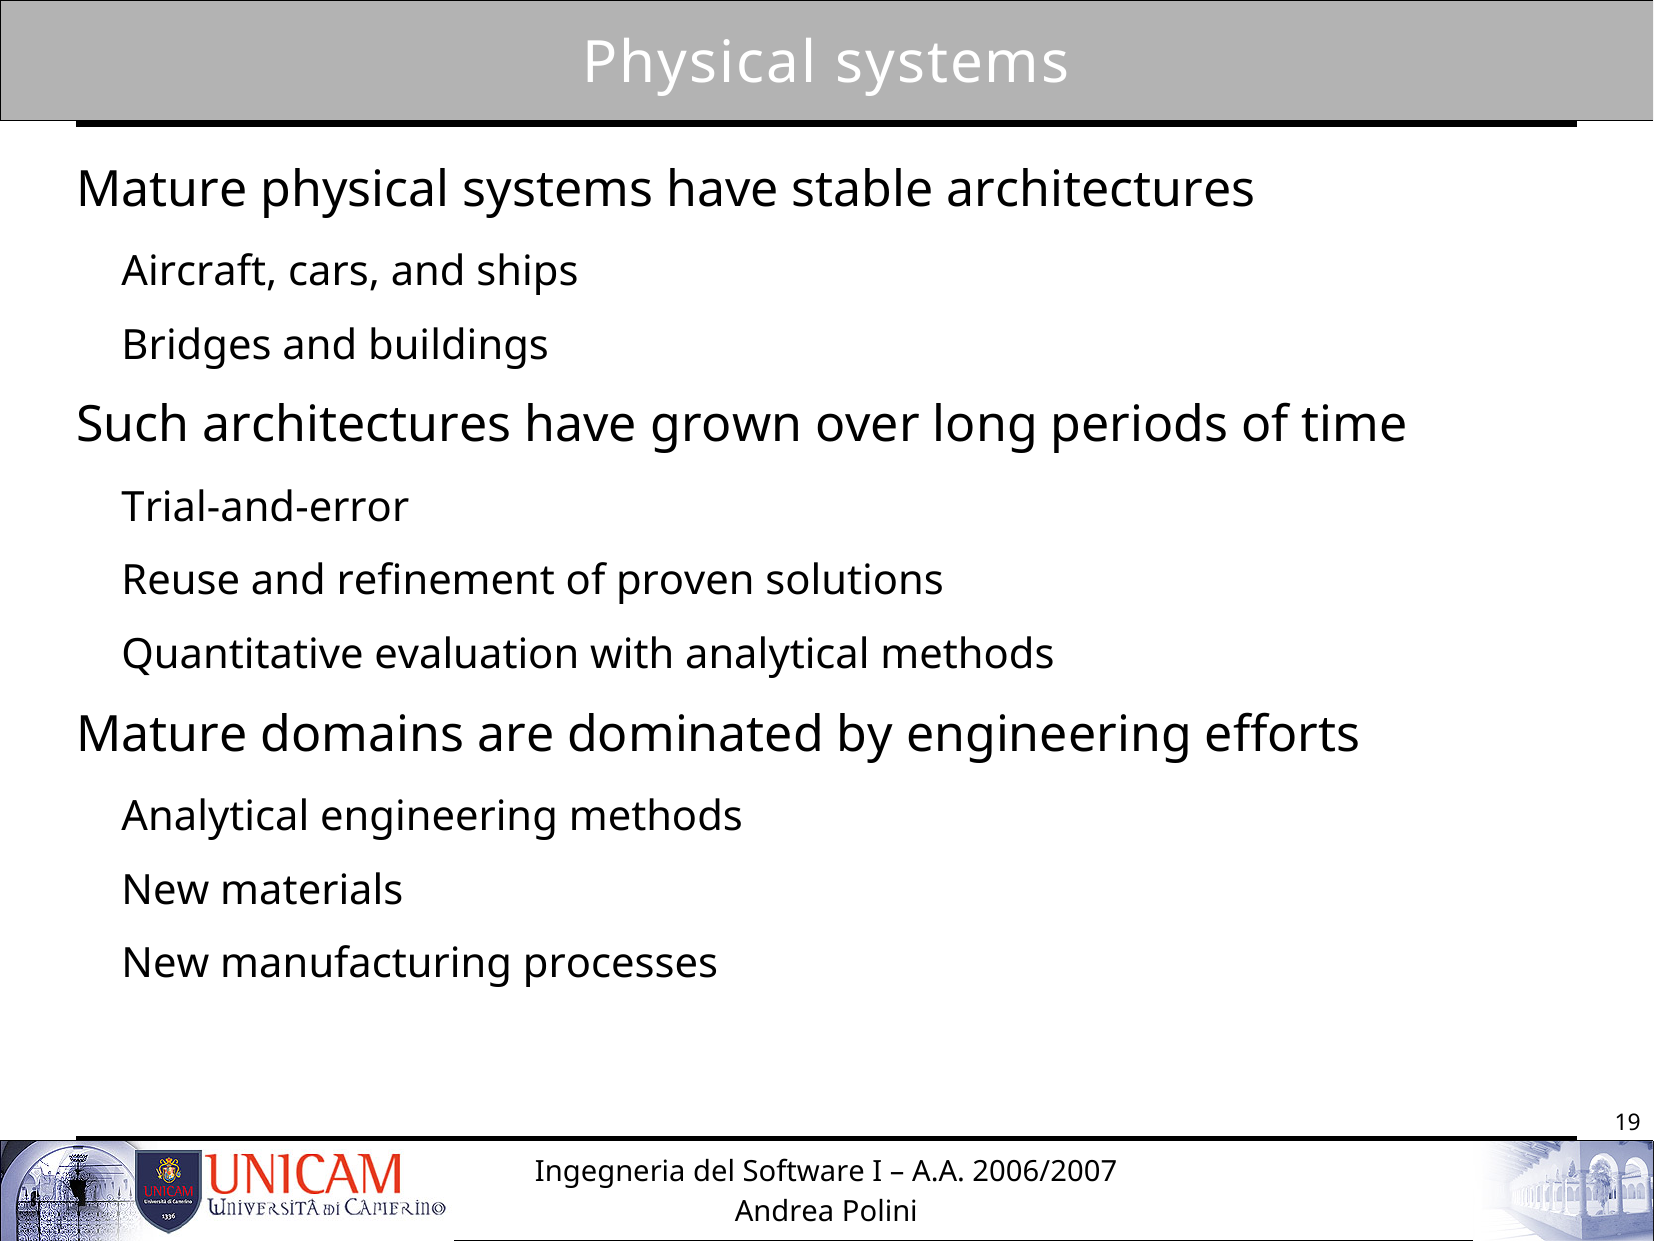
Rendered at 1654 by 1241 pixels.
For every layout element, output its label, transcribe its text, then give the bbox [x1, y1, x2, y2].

picture [0, 1141, 454, 1241]
picture [1473, 1141, 1654, 1241]
list Mature physical systems have stable architectures Aircraft, cars, and ships Bridges and buildings Such architectures have grown over long periods of time Trial-and-error Reuse and refinement of proven solutions Quantitative evaluation with analytical methods Mature domains are dominated by engineering efforts Analytical engineering methods New materials New manufacturing processes [76, 152, 1577, 929]
title Physical systems [0, 0, 1653, 121]
